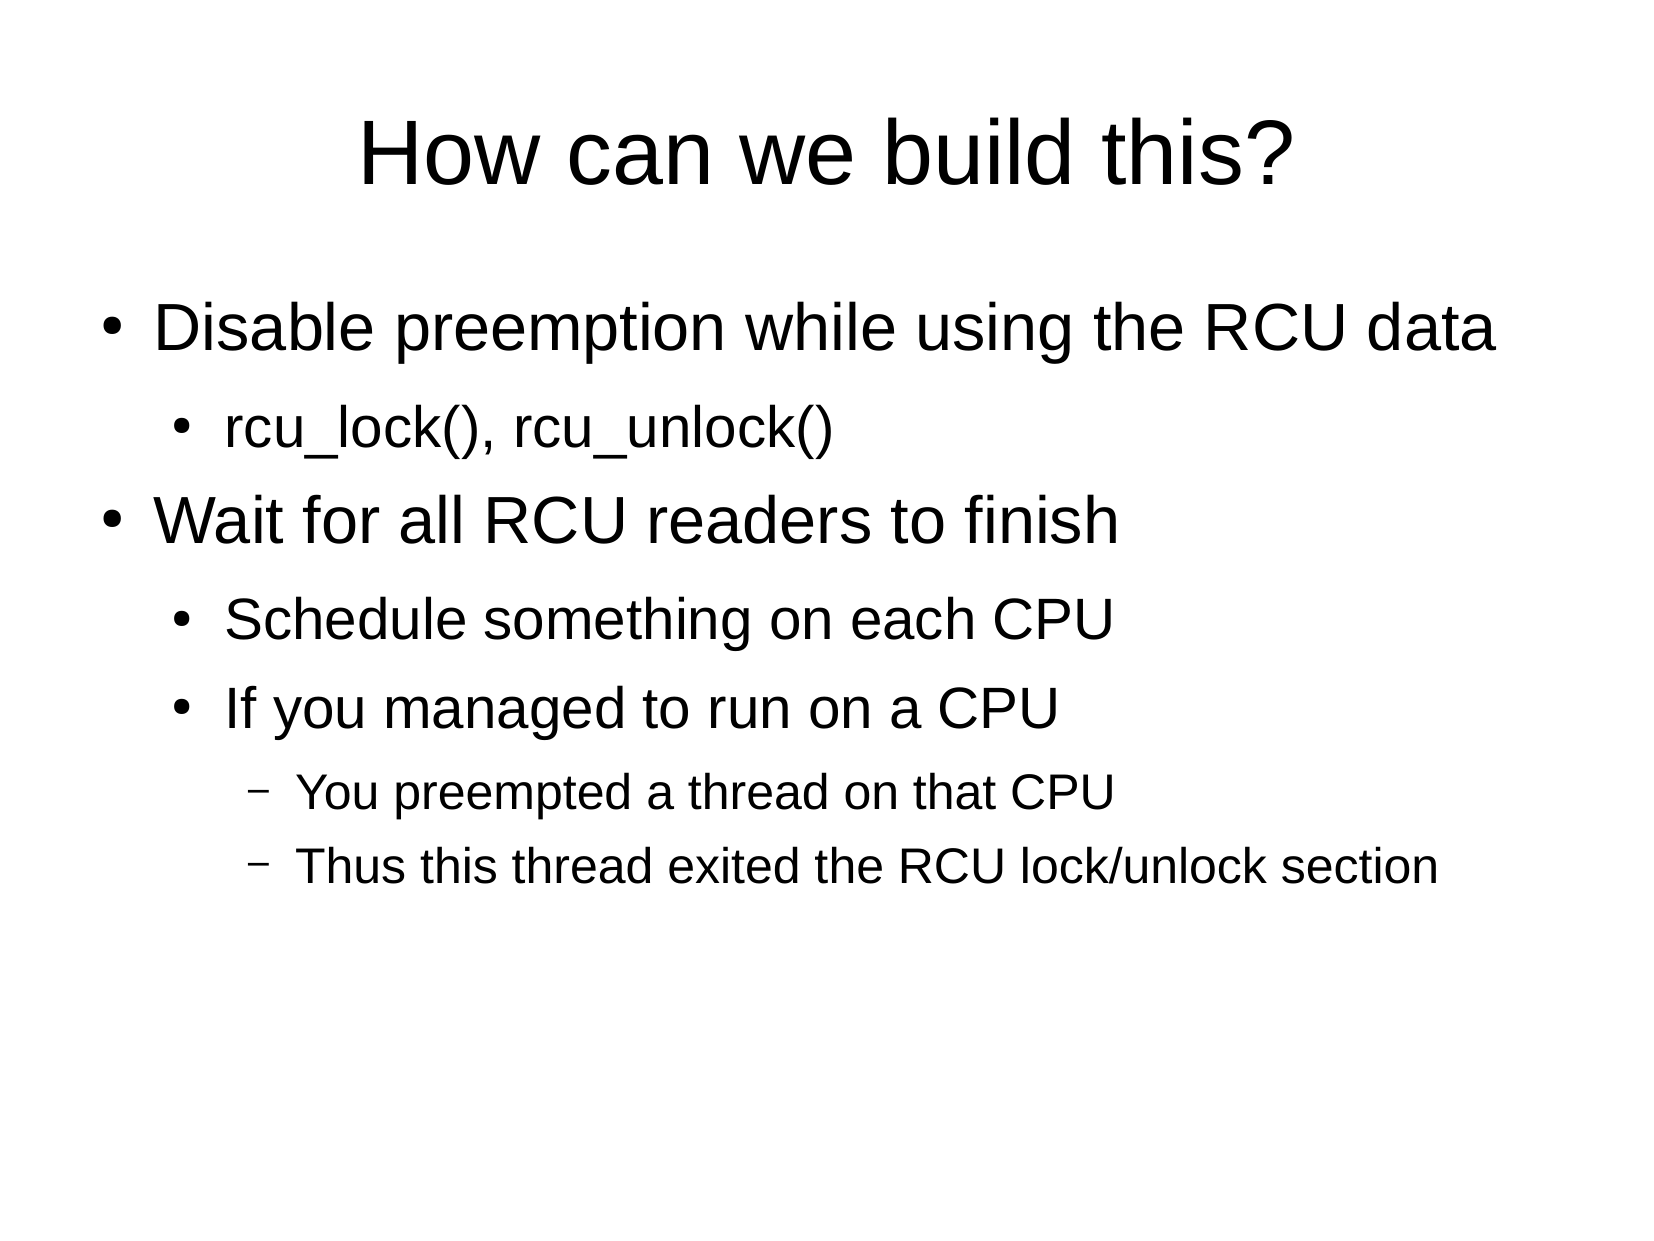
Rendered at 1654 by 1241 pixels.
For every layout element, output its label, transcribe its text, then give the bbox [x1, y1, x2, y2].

title How can we build this? [82, 49, 1571, 257]
list Disable preemption while using the RCU data rcu_lock(), rcu_unlock() Wait for all RCU readers to finish Schedule something on each CPU If you managed to run on a CPU You preempted a thread on that CPU Thus this thread exited the RCU lock/unlock section [82, 290, 1571, 1010]
